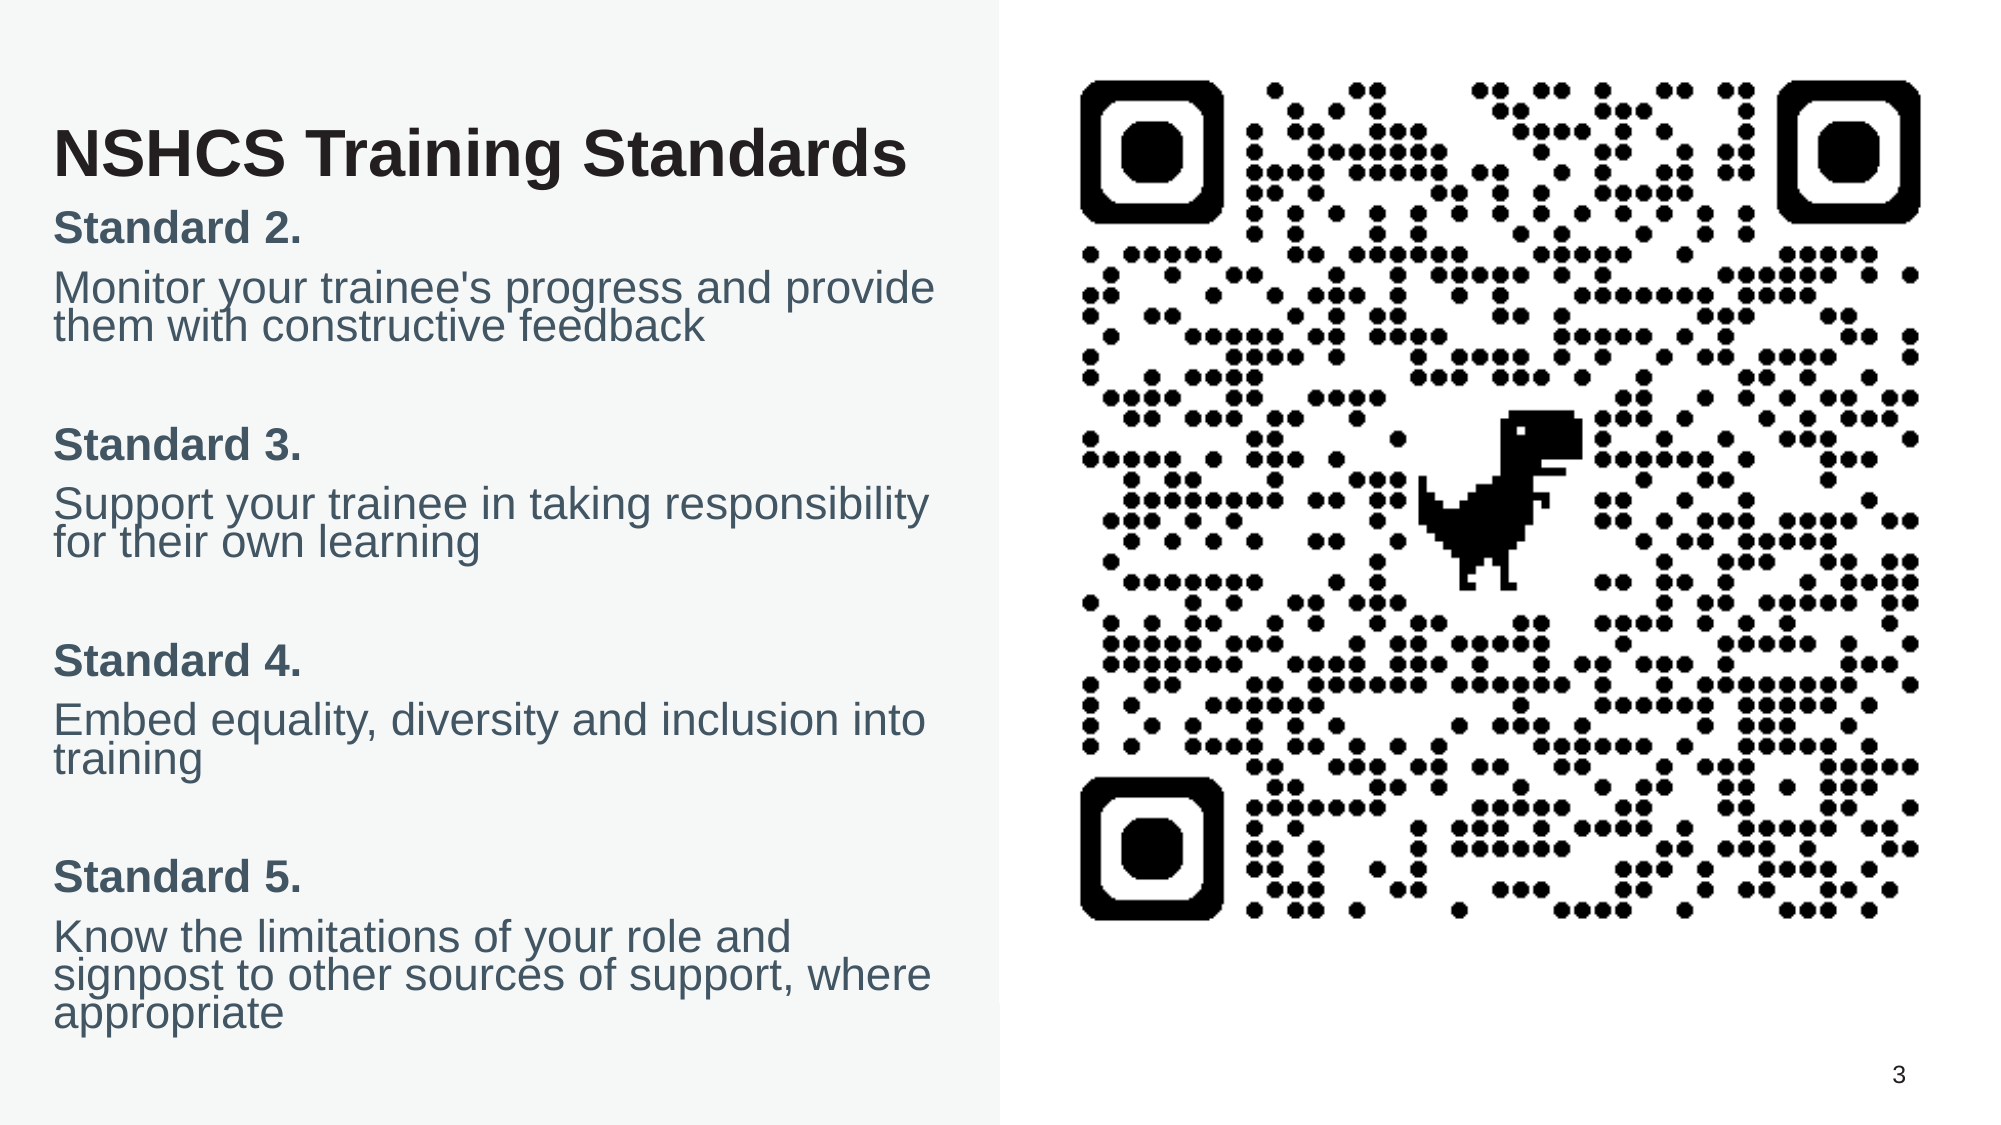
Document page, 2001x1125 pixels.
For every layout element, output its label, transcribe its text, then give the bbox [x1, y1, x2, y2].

title NSHCS Training Standards [38, 94, 957, 205]
list Standard 2. Monitor your trainee's progress and provide them with constructive feedback Standard 3. Support your trainee in taking responsibility for their own learning Standard 4. Embed equality, diversity and inclusion into training Standard 5. Know the limitations of your role and signpost to other sources of support, where appropriate [38, 205, 957, 1093]
picture [999, 0, 2000, 1003]
